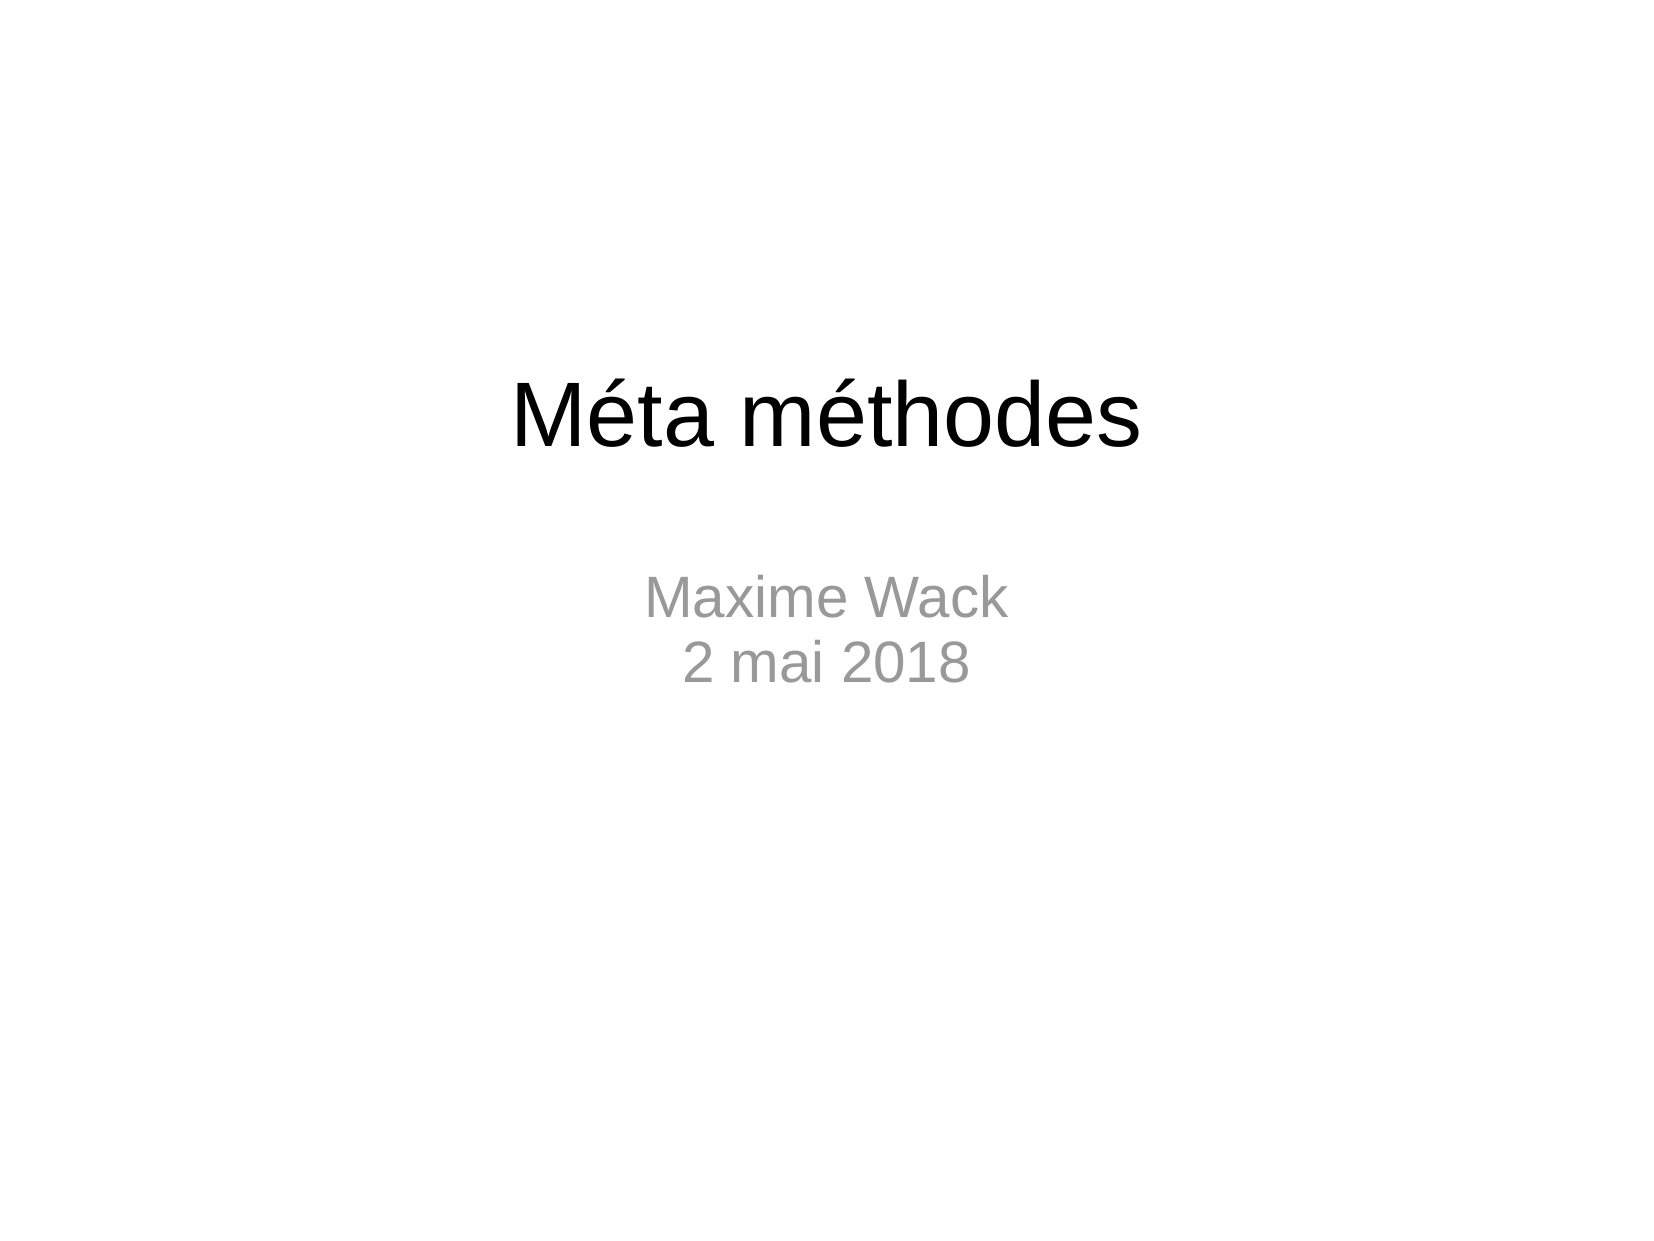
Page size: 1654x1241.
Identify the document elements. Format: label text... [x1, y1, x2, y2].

subtitle Méta méthodes Maxime Wack 2 mai 2018 [82, 49, 1571, 1010]
